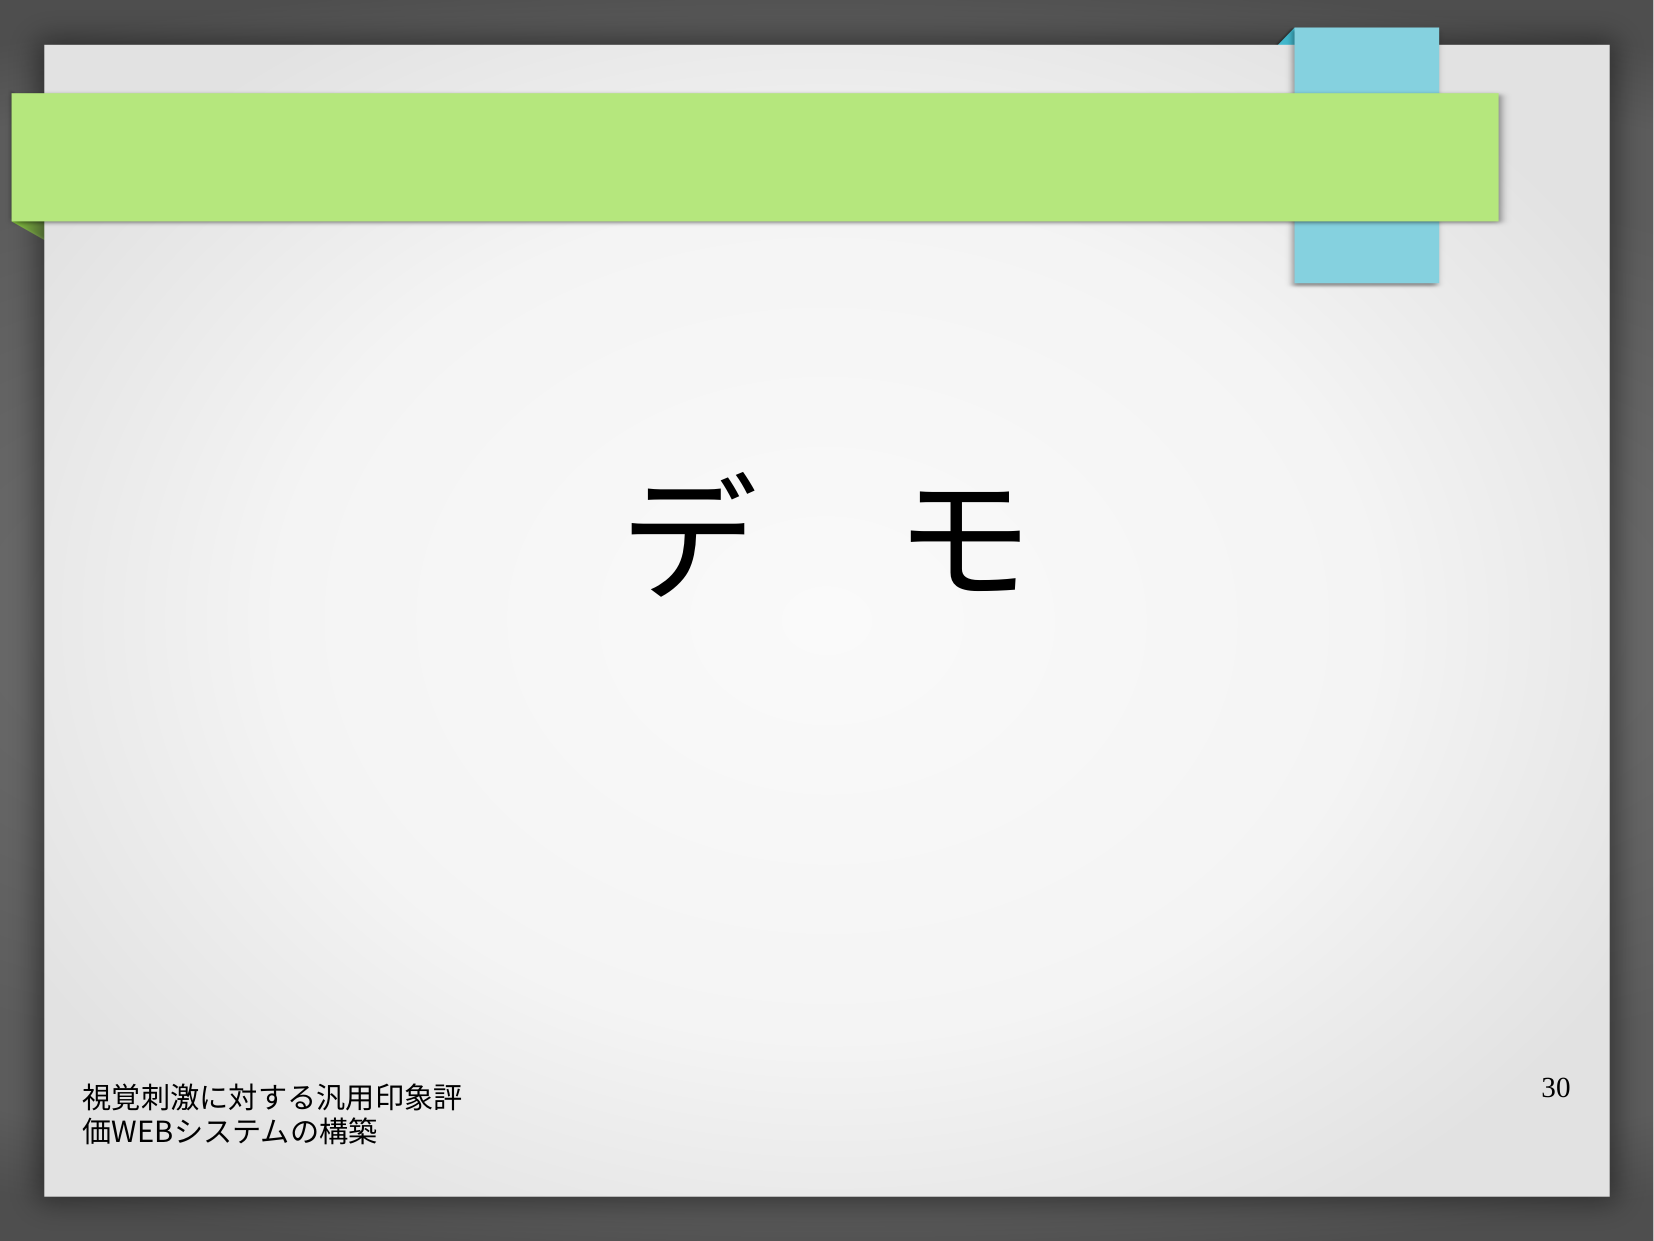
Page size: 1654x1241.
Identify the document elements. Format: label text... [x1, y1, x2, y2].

picture [0, 0, 1654, 1241]
subtitle デ モ [82, 49, 1571, 1010]
